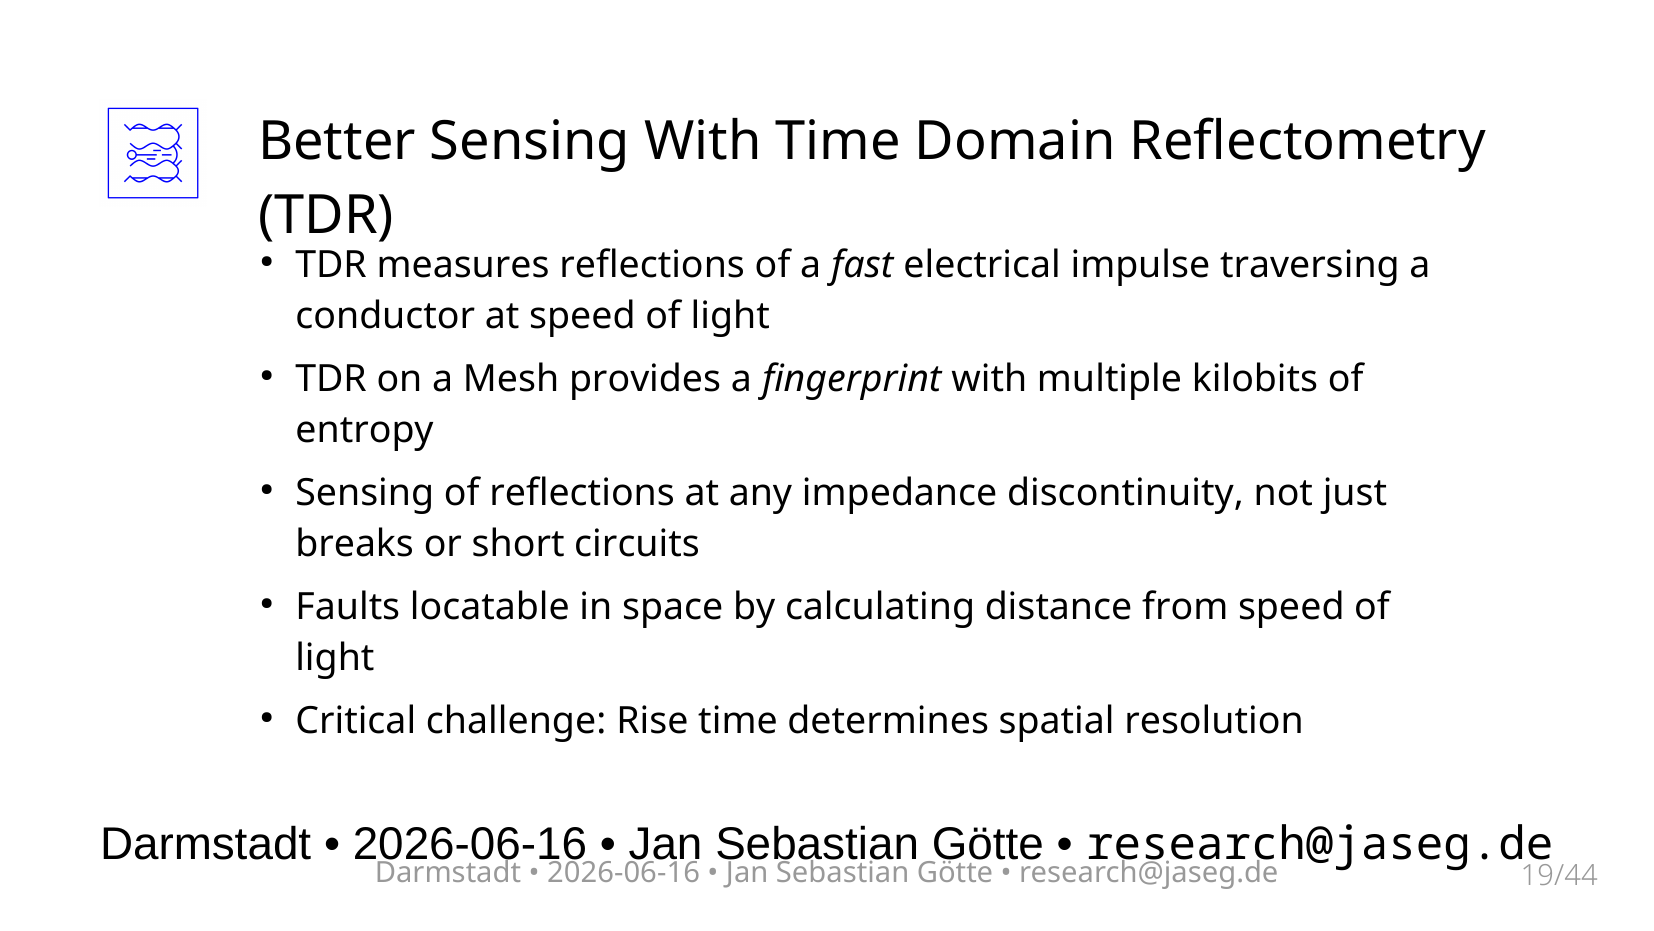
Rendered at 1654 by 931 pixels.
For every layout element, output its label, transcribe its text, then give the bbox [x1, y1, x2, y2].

text_box Darmstadt • 2026-06-16 • Jan Sebastian Götte • research@jaseg.de [82, 797, 1571, 886]
picture [99, 99, 207, 207]
text_box TDR measures reflections of a fast electrical impulse traversing a conductor at speed of light TDR on a Mesh provides a fingerprint with multiple kilobits of entropy Sensing of reflections at any impedance discontinuity, not just breaks or short circuits Faults locatable in space by calculating distance from speed of light Critical challenge: Rise time determines spatial resolution [260, 237, 1471, 784]
text_box Better Sensing With Time Domain Reflectometry (TDR) [243, 93, 1595, 240]
